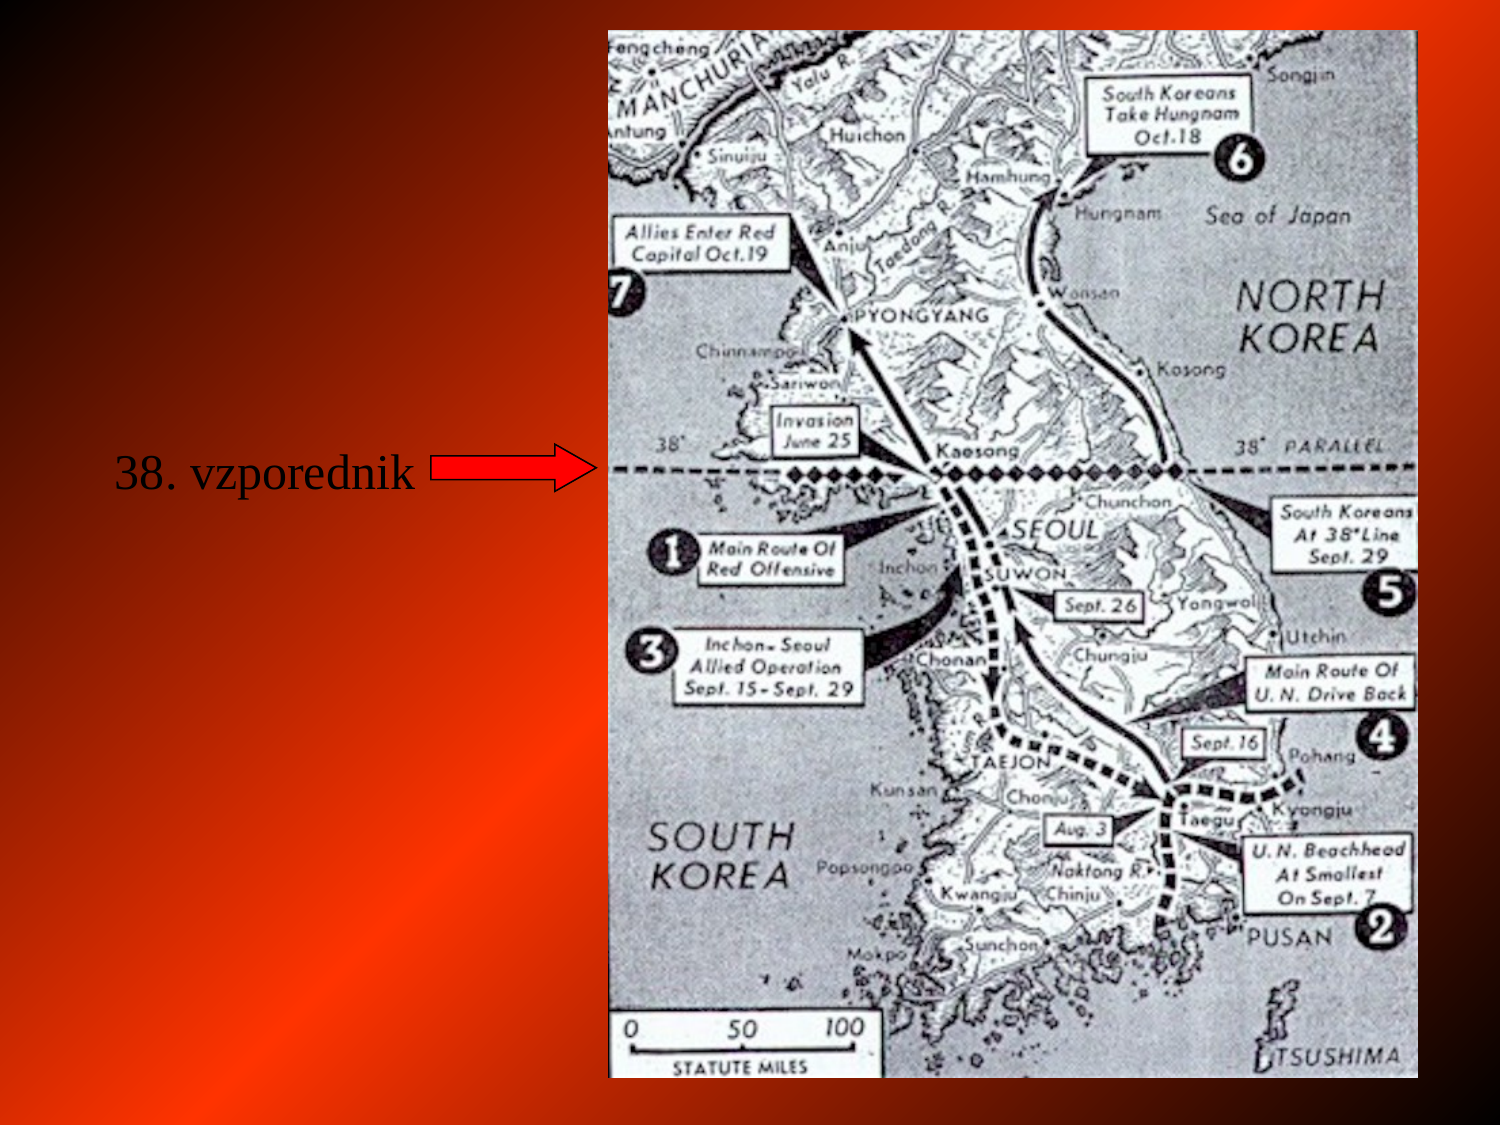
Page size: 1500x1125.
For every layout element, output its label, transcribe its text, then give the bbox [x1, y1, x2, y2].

picture [608, 30, 1418, 1078]
text_box [455, 444, 597, 492]
text_box 38. vzporednik [100, 432, 455, 508]
